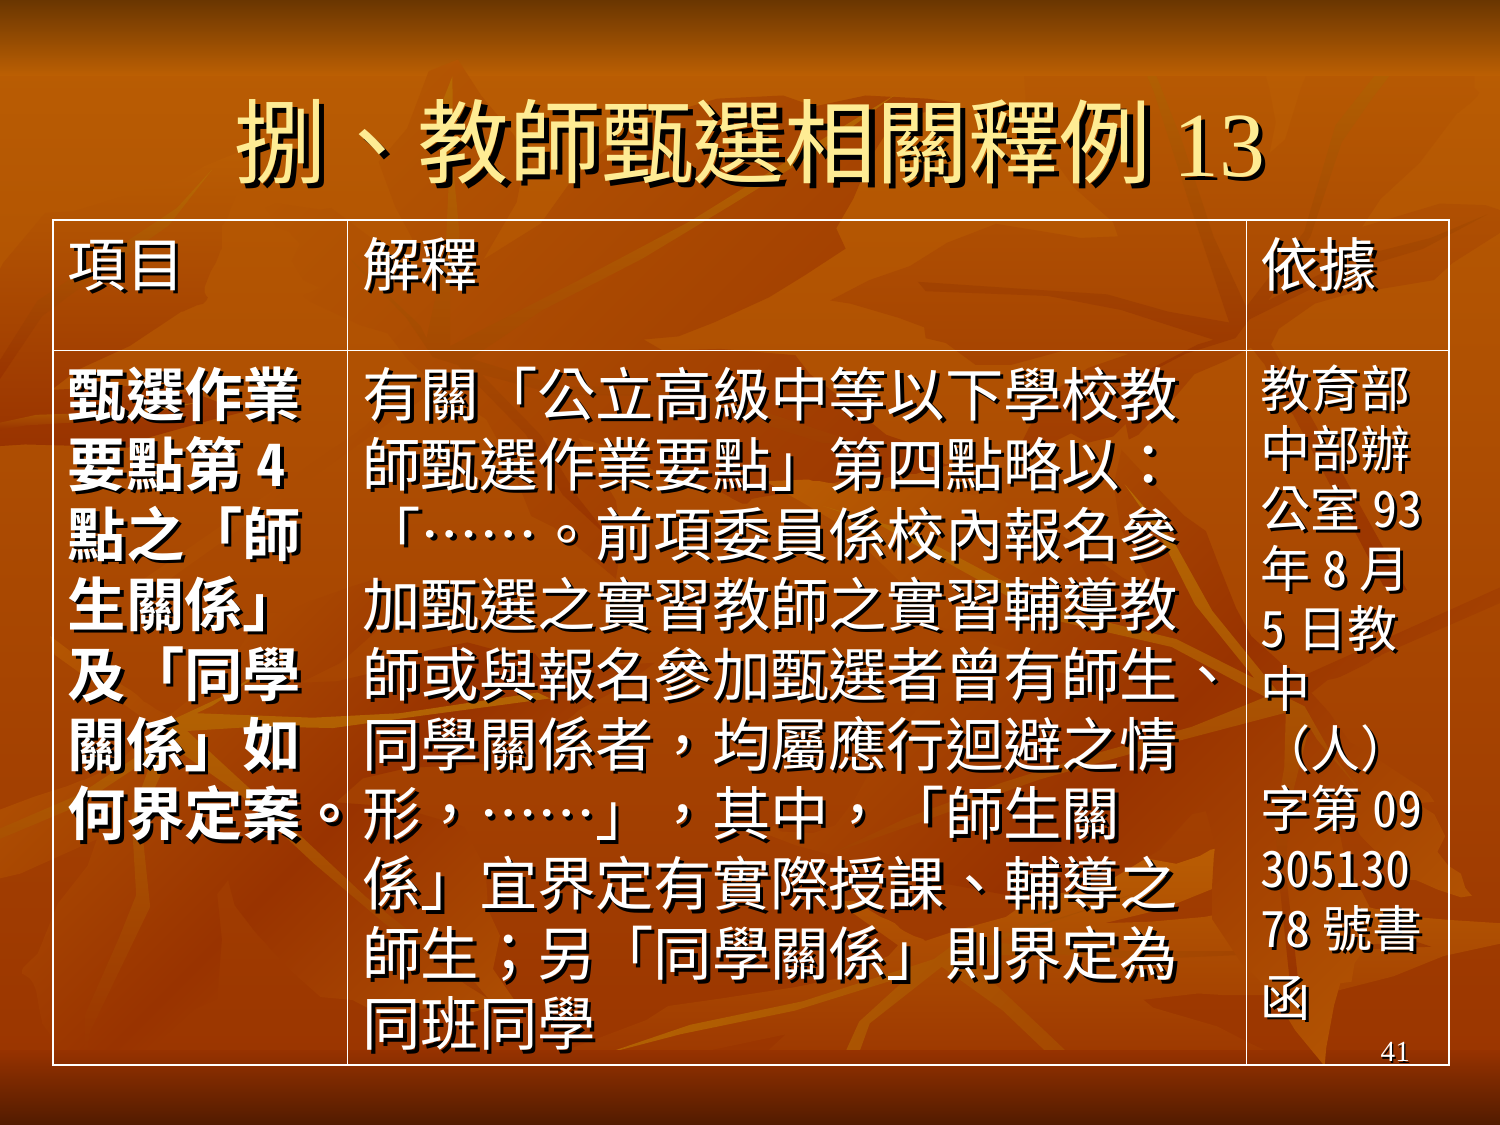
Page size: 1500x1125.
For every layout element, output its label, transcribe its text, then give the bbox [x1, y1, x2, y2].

table_cell 甄選作業要點第4點之「師生關係」及「同學關係」如何界定案。 [54, 351, 347, 1064]
table_header 依據 [1247, 221, 1448, 350]
table_cell 有關「公立高級中等以下學校教師甄選作業要點」第四點略以：「……。前項委員係校內報名參加甄選之實習教師之實習輔導教師或與報名參加甄選者曾有師生、同學關係者，均屬應行迴避之情形，……」，其中，「師生關係」宜界定有實際授課、輔導之師生；另「同學關係」則界定為同班同學 [348, 351, 1246, 1064]
table_header 項目 [54, 221, 347, 350]
table_cell 教育部中部辦公室93年8月5日教中（人）字第0930513078號書函 [1247, 351, 1448, 1064]
table_header 解釋 [348, 221, 1246, 350]
title 捌、教師甄選相關釋例13 [75, 45, 1426, 219]
